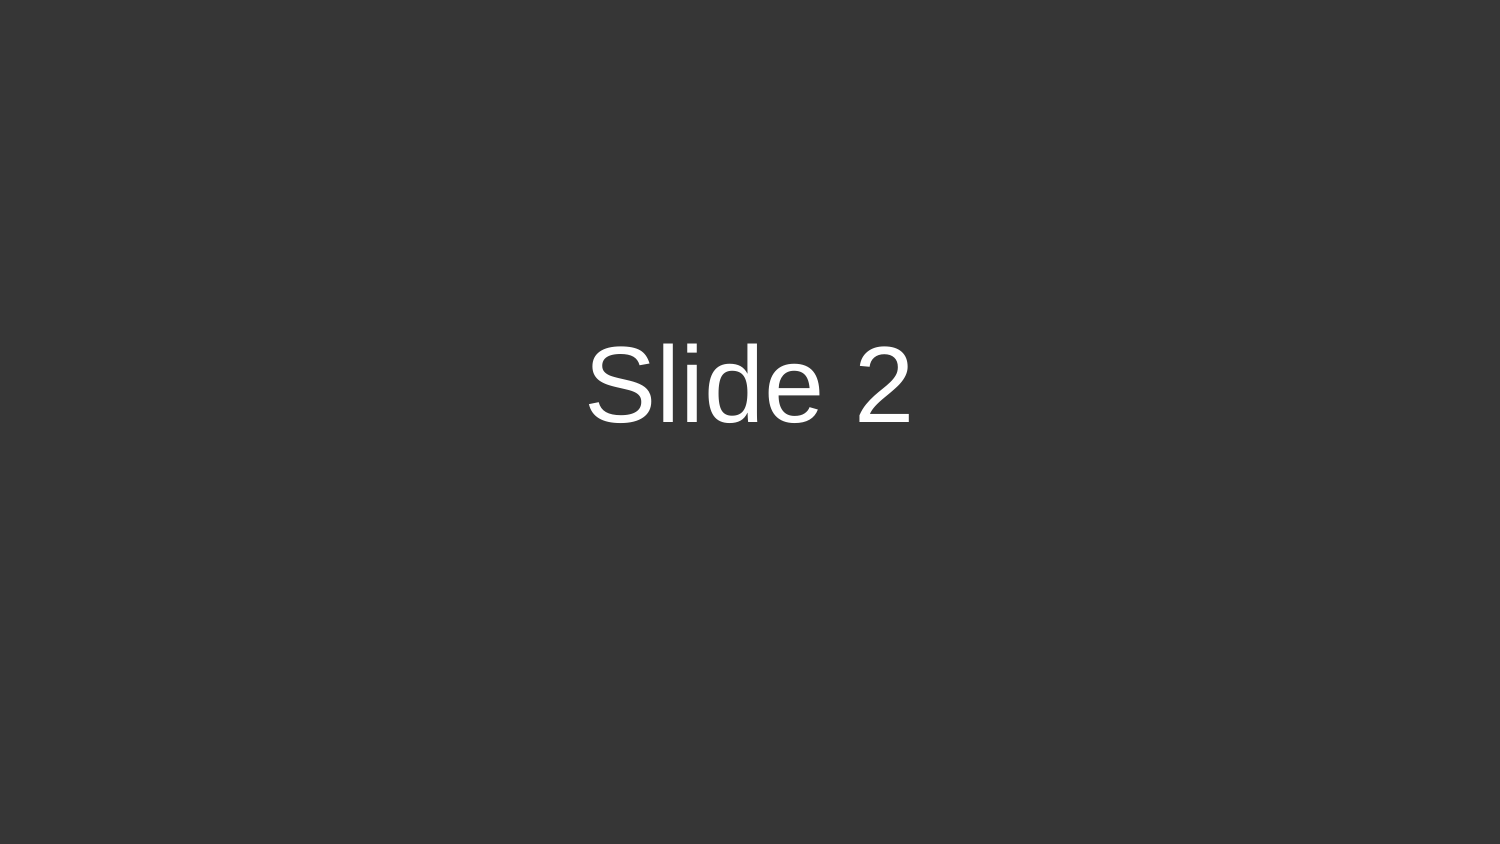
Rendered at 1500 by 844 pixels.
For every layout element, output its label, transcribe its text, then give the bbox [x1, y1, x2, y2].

title Slide 2 [51, 122, 1449, 459]
